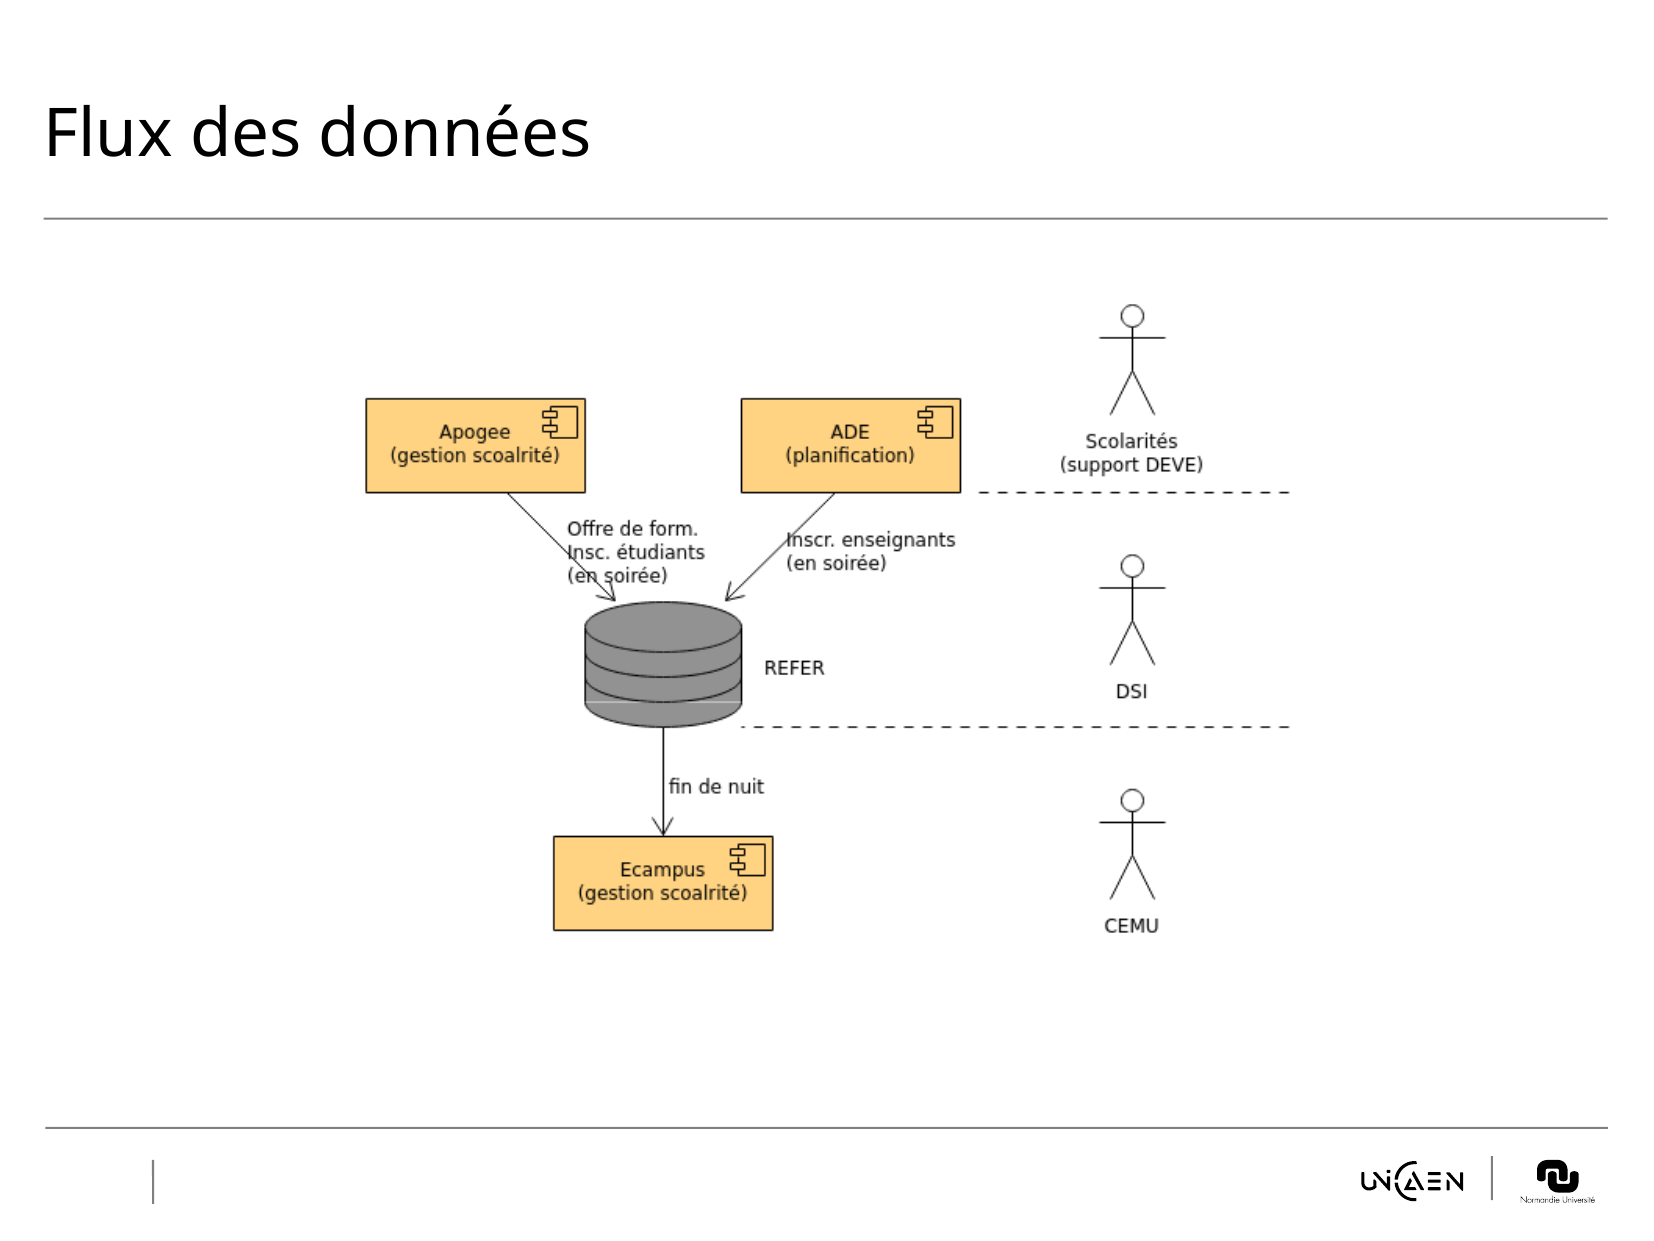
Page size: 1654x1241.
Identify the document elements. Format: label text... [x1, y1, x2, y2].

picture [336, 278, 1329, 972]
text_box Flux des données [43, 51, 1608, 208]
